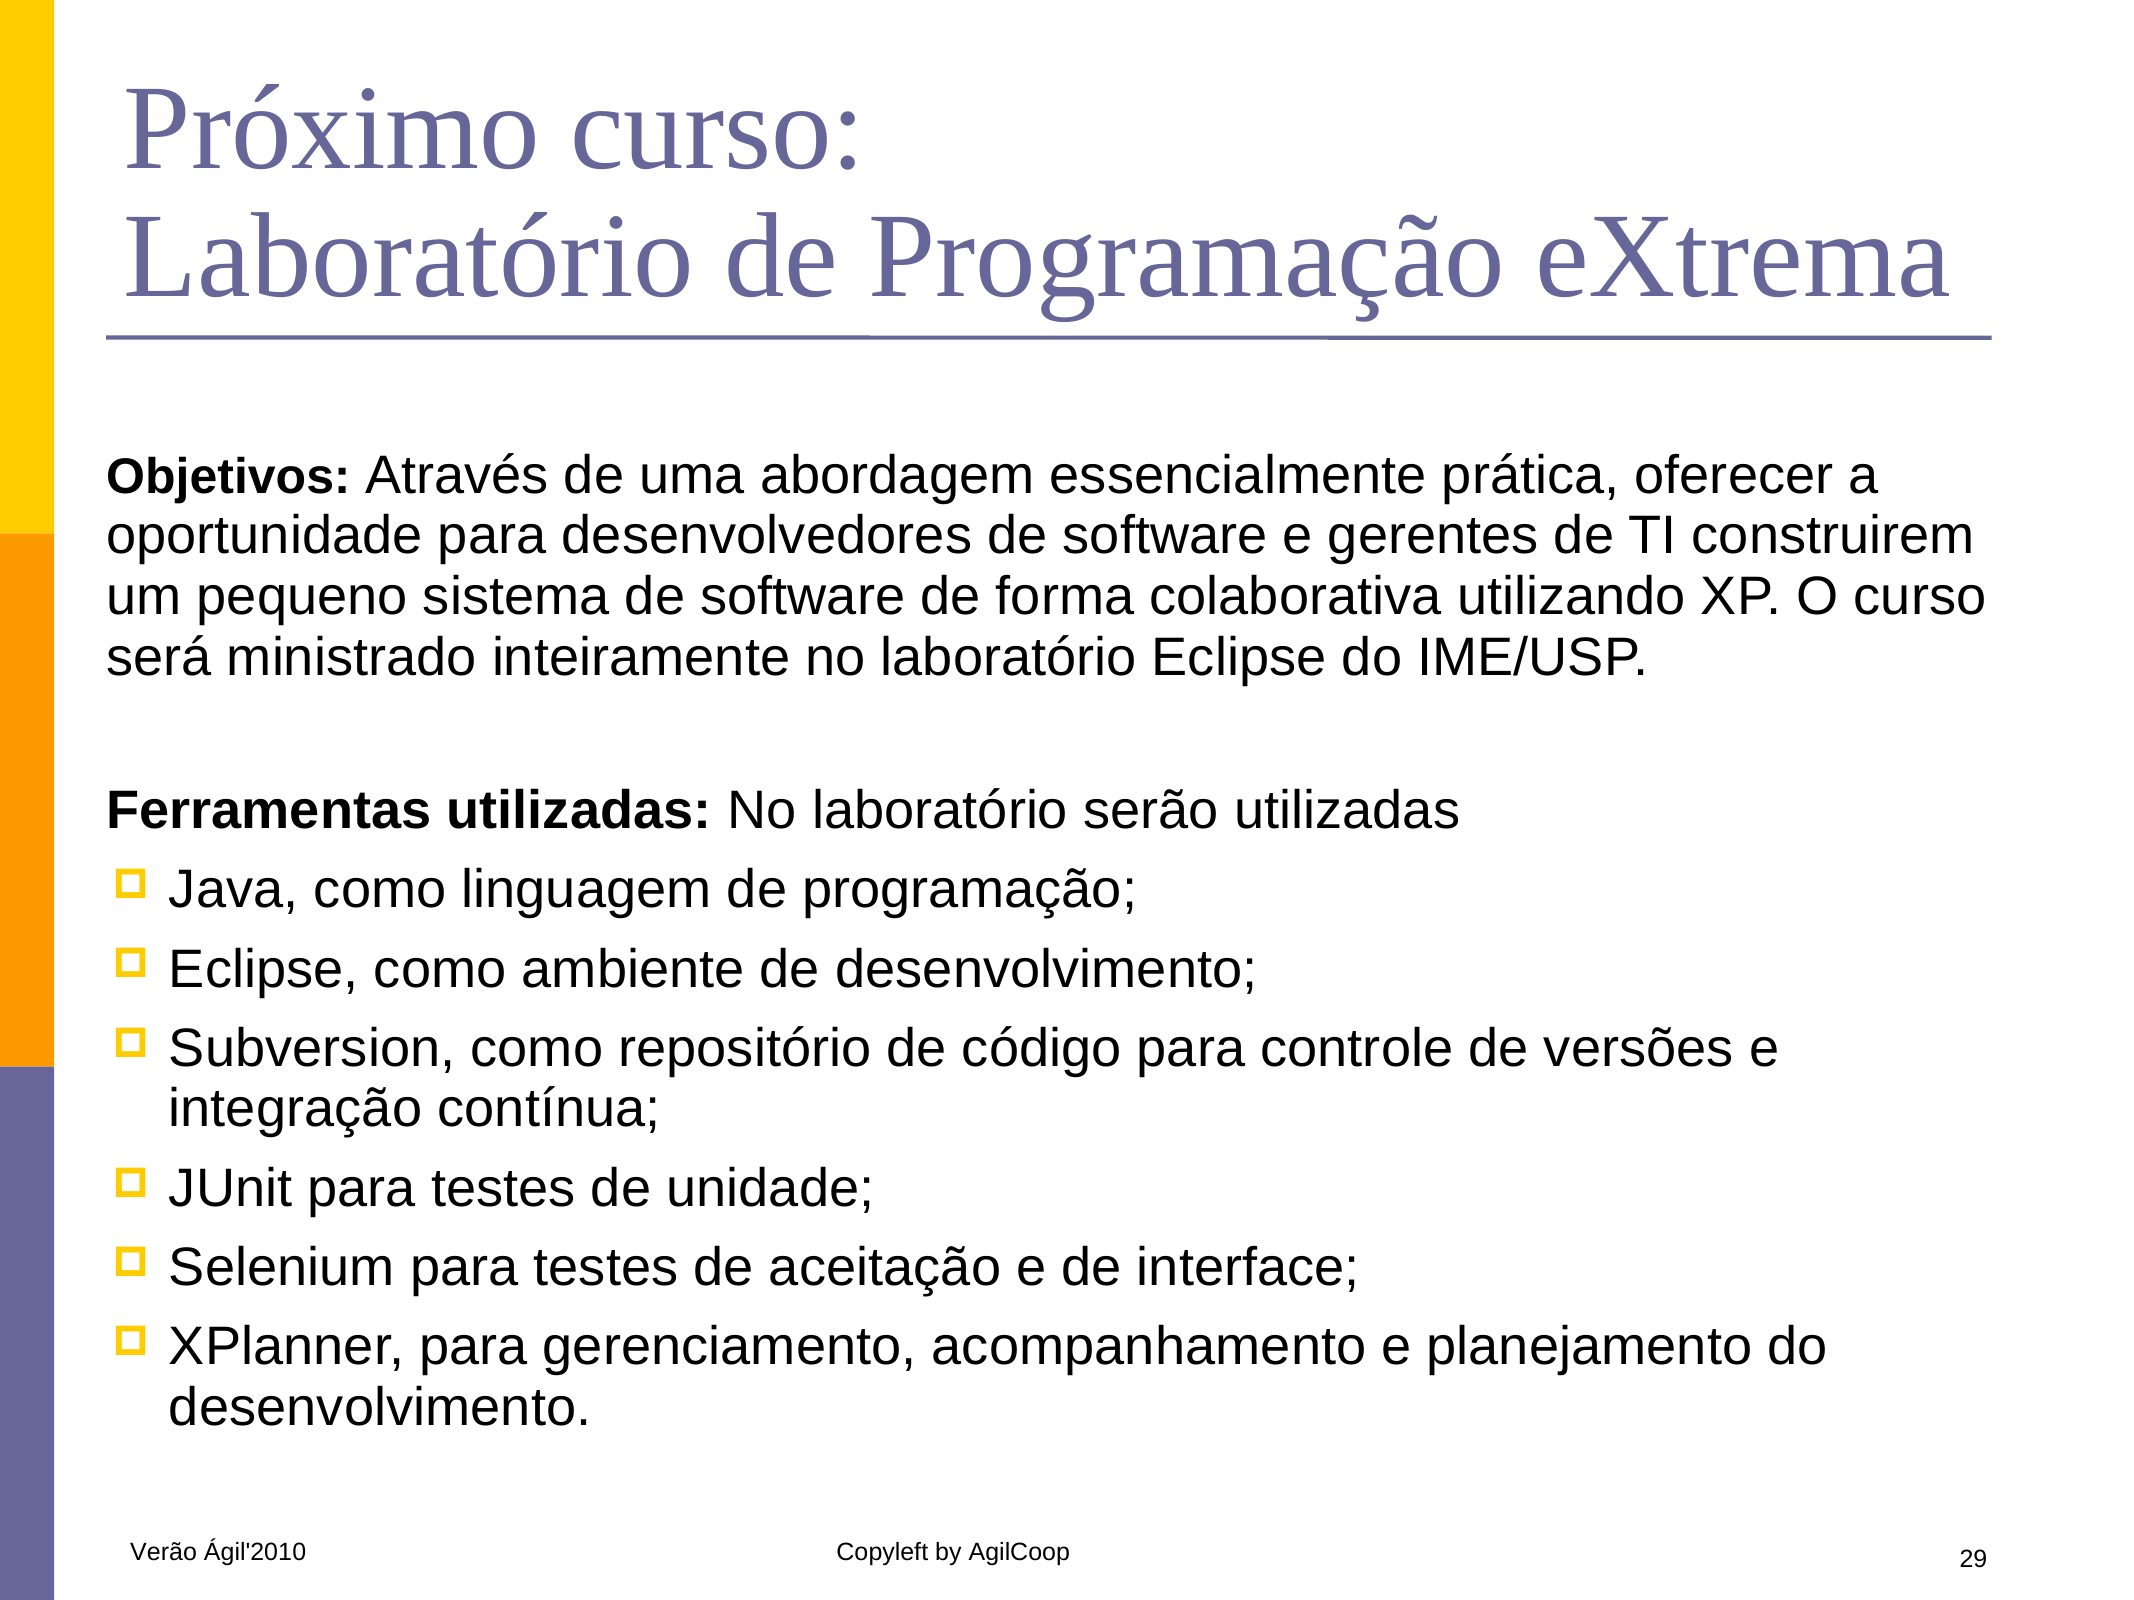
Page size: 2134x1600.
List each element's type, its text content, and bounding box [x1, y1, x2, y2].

text_box [0, 0, 55, 1600]
title Próximo curso: Laboratório de Programação eXtrema [106, 0, 2028, 331]
list [88, 372, 2010, 1600]
list Objetivos: Através de uma abordagem essencialmente prática, oferecer a oportunidade para desenvolvedores de software e gerentes de TI construirem um pequeno sistema de software de forma colaborativa utilizando XP. O curso será ministrado inteiramente no laboratório Eclipse do IME/USP. Ferramentas utilizadas: No laboratório serão utilizadas Java, como linguagem de programação; Eclipse, como ambiente de desenvolvimento; Subversion, como repositório de código para controle de versões e integração contínua; JUnit para testes de unidade; Selenium para testes de aceitação e de interface; XPlanner, para gerenciamento, acompanhamento e planejamento do desenvolvimento. [106, 369, 2028, 1498]
